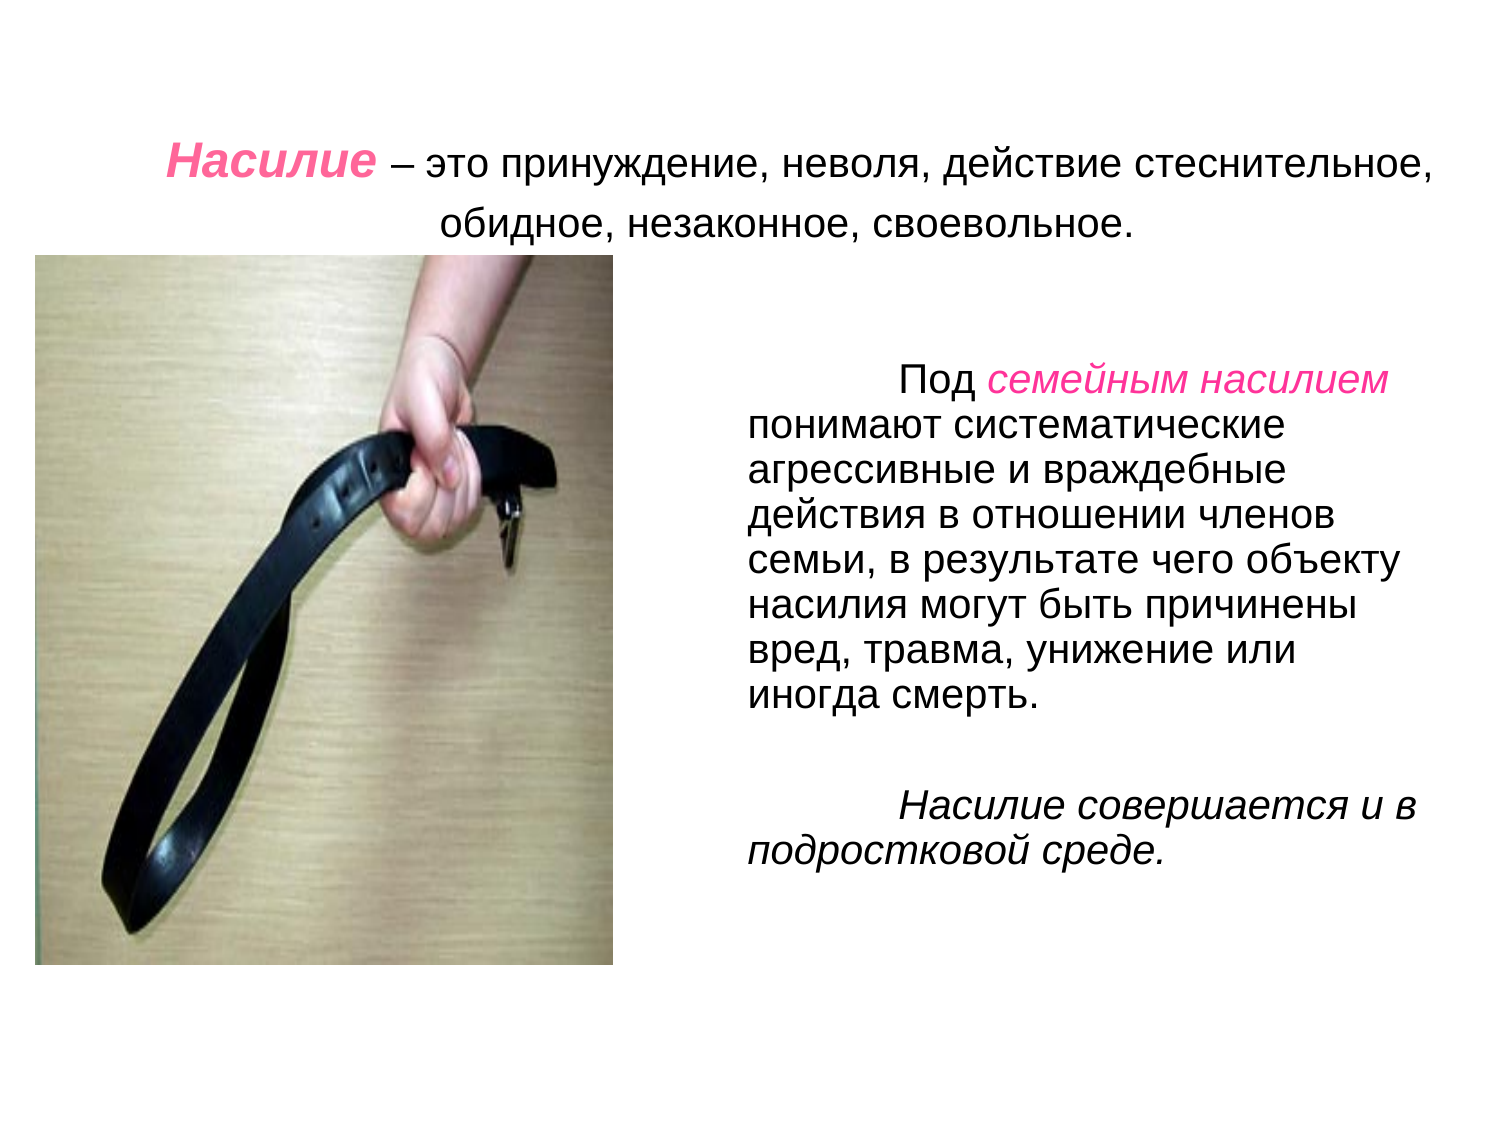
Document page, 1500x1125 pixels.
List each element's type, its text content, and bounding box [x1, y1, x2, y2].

title Насилие – это принуждение, неволя, действие стеснительное, обидное, незаконное, своевольное. [112, 54, 1463, 277]
picture [35, 255, 613, 965]
list Под семейным насилием понимают систематические агрессивные и враждебные действия в отношении членов семьи, в результате чего объекту насилия могут быть причинены вред, травма, унижение или иногда смерть. Насилие совершается и в подростковой среде. [620, 350, 1447, 894]
